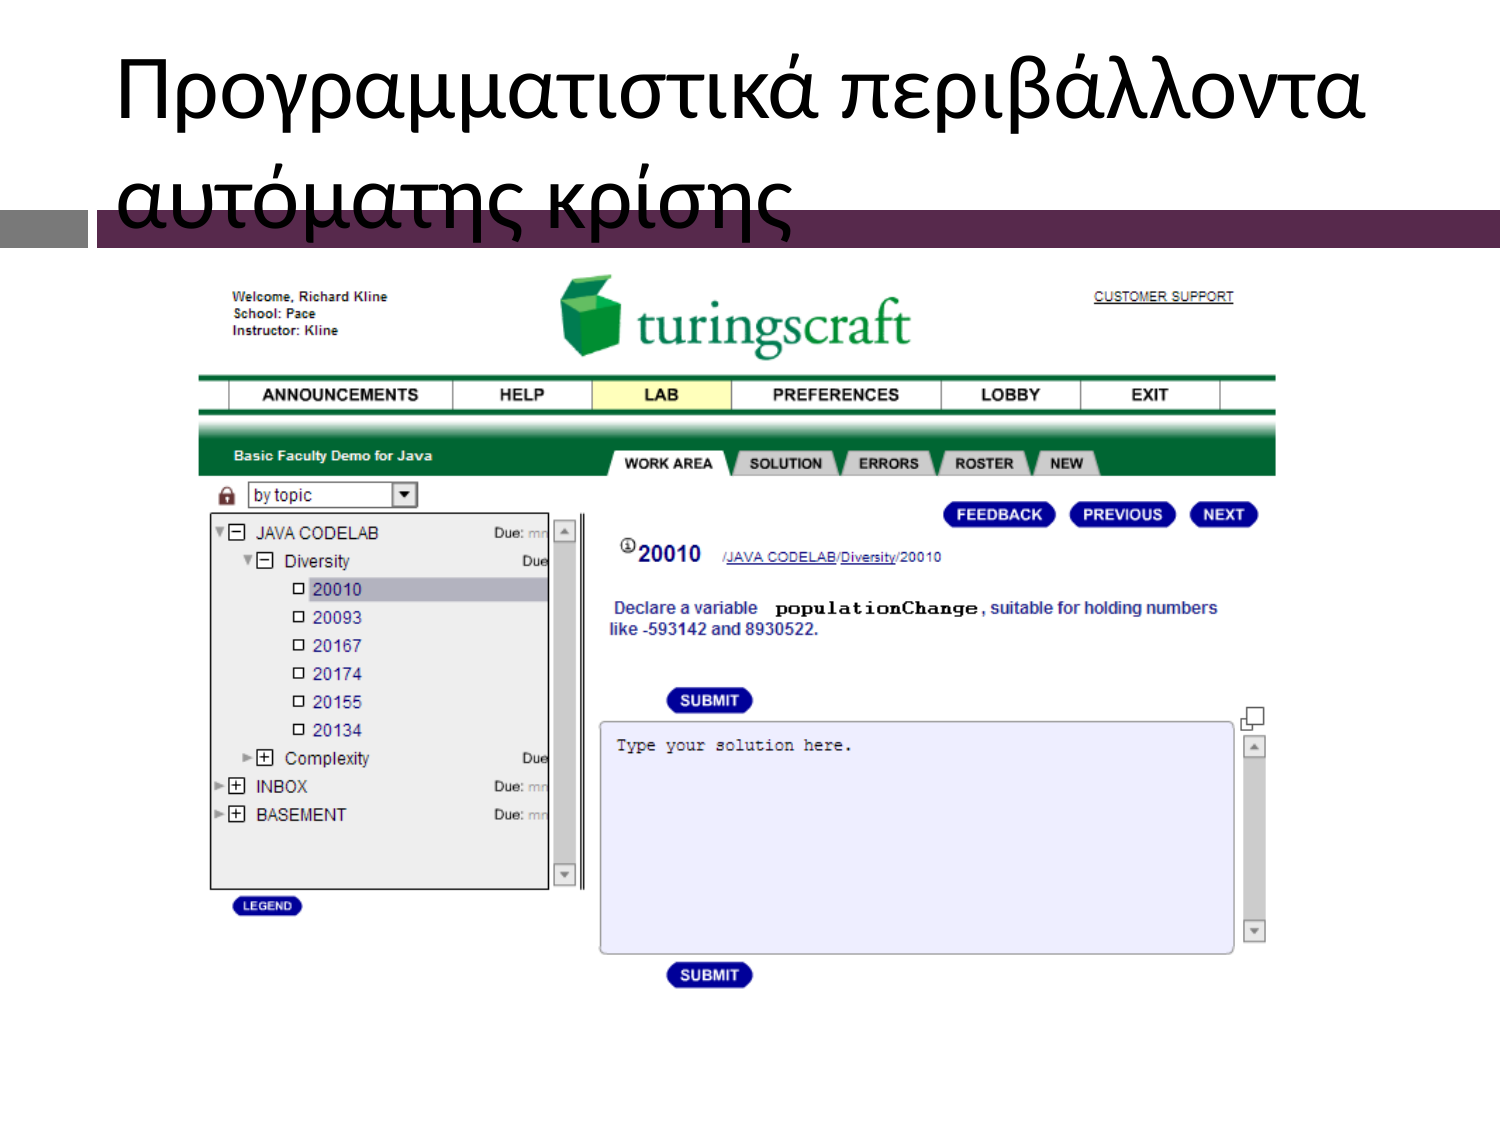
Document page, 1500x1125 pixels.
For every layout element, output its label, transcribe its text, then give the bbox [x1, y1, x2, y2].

picture [189, 262, 1311, 1000]
title Προγραμματιστικά περιβάλλοντα αυτόματης κρίσης [100, 19, 1438, 182]
